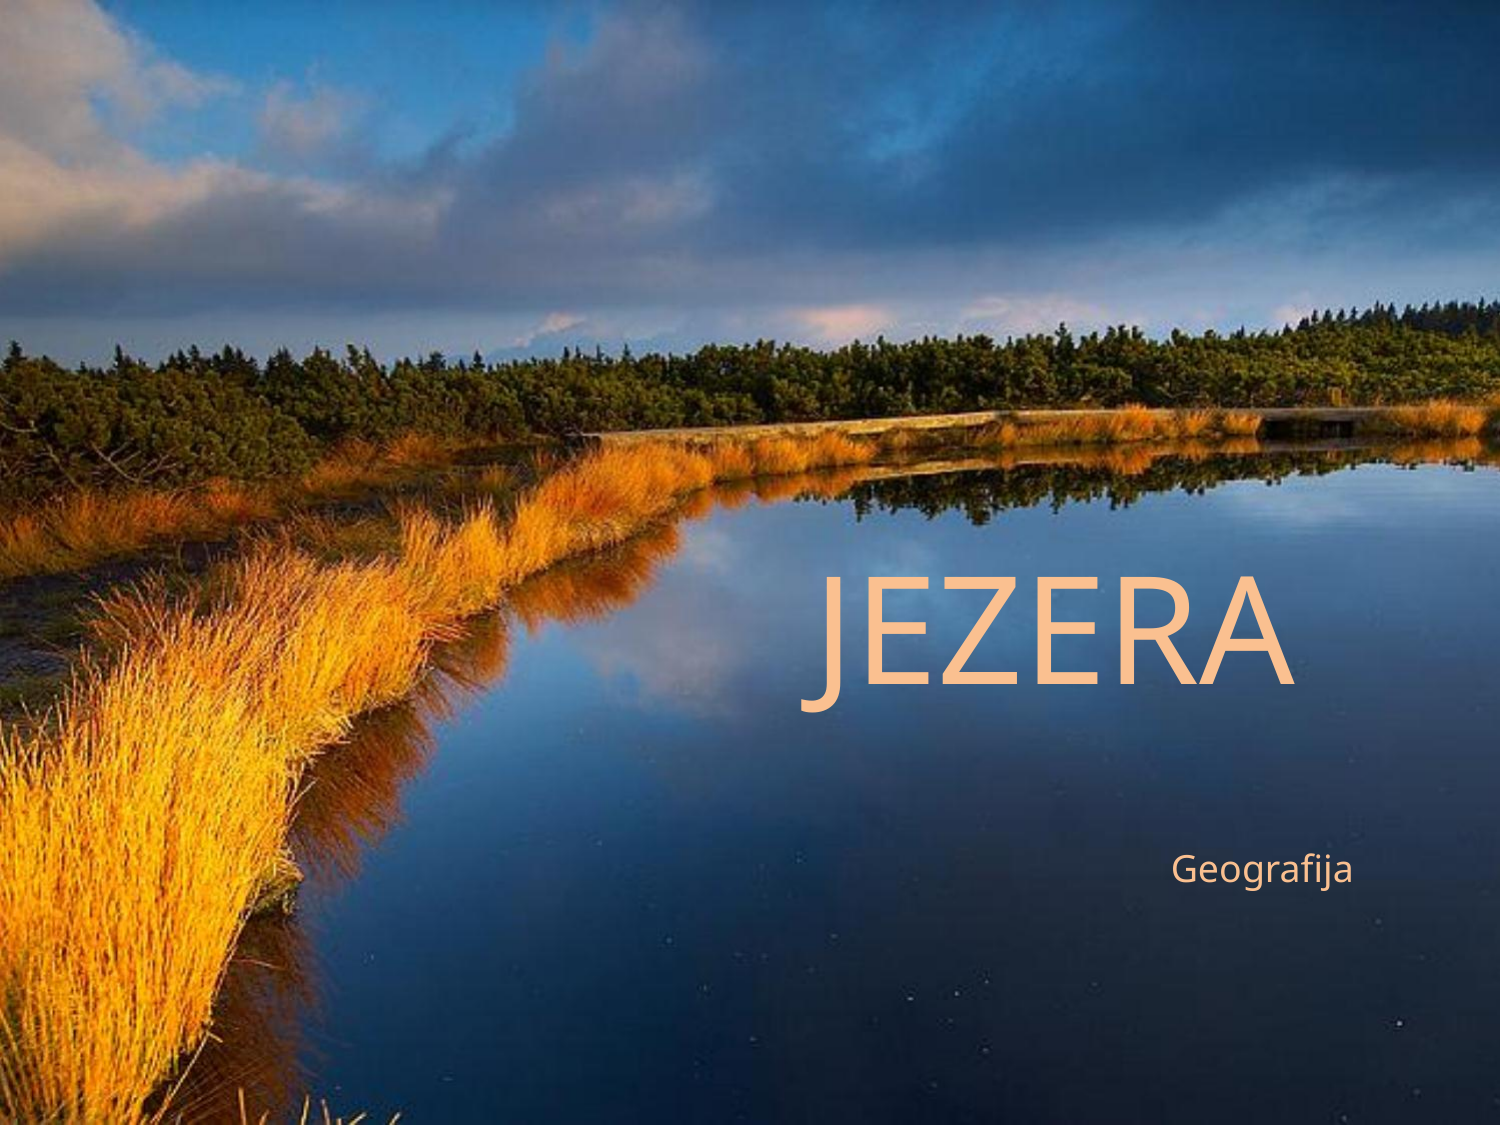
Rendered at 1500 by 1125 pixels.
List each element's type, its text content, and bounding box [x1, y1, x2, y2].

title JEZERA [667, 503, 1442, 745]
subtitle Geografija [348, 837, 1399, 1125]
picture [0, 0, 1500, 1125]
